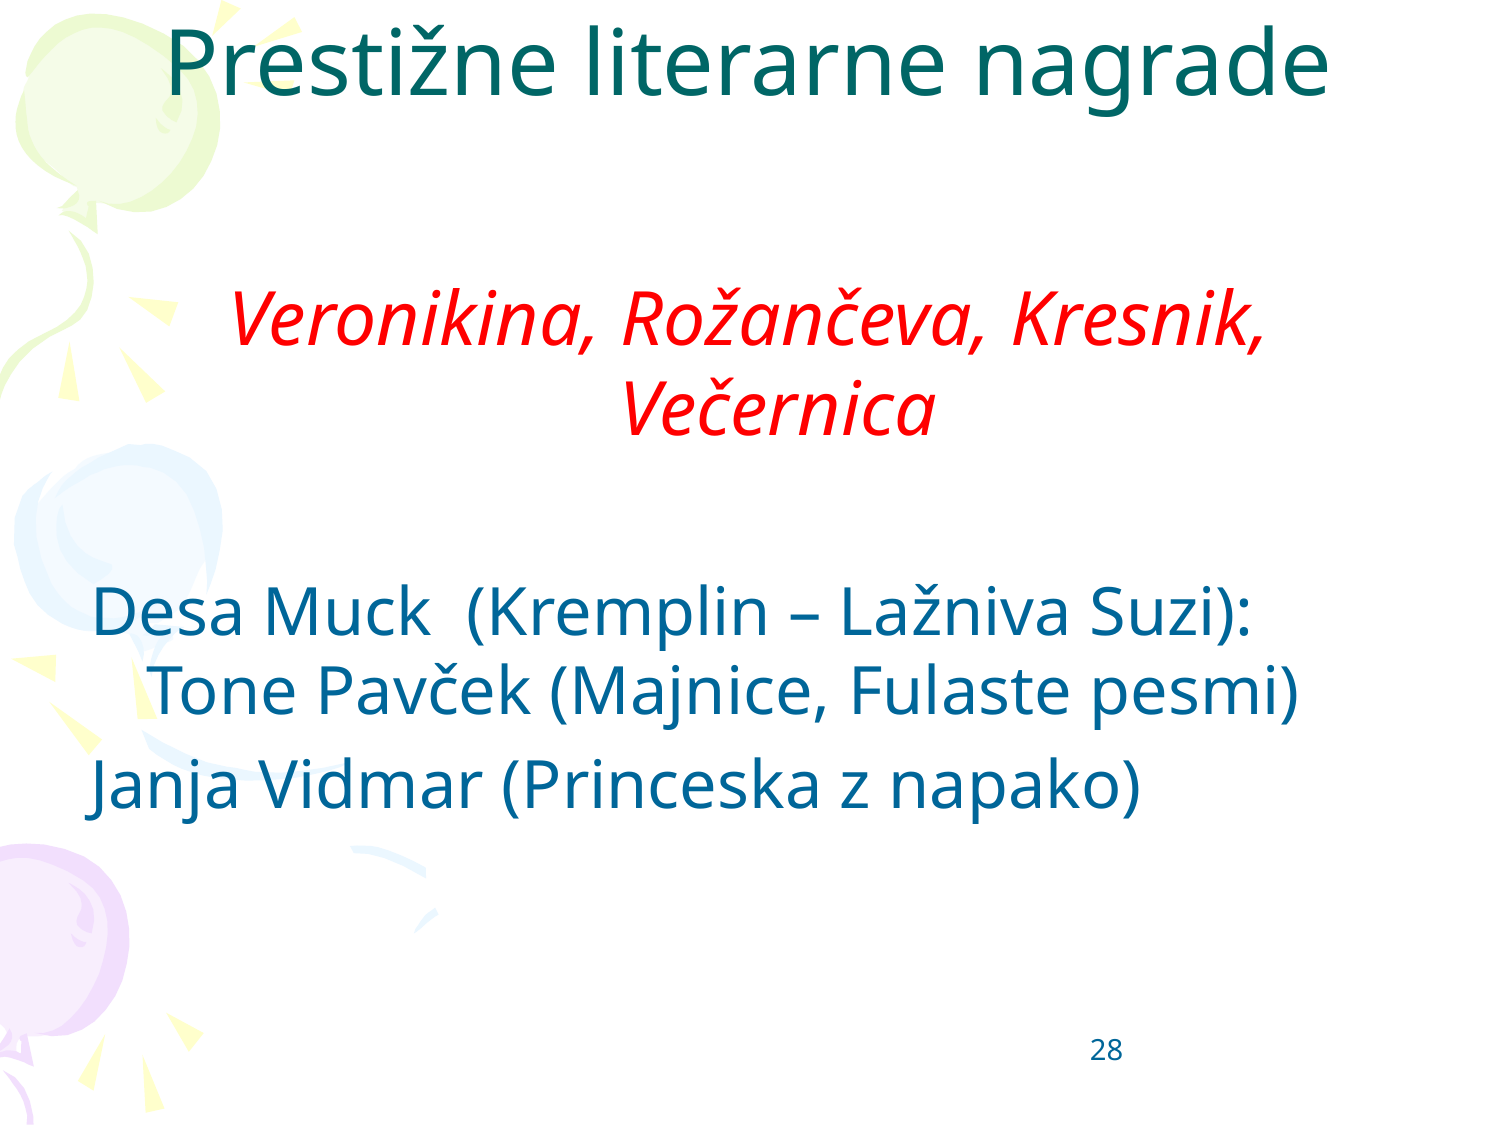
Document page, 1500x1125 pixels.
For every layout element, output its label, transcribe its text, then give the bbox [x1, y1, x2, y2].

slide_number <number> [1074, 1024, 1425, 1100]
list Veronikina, Rožančeva, Kresnik, Večernica Desa Muck (Kremplin – Lažniva Suzi): Tone Pavček (Majnice, Fulaste pesmi) Janja Vidmar (Princeska z napako) [75, 262, 1425, 994]
title Prestižne literarne nagrade [72, 16, 1425, 233]
